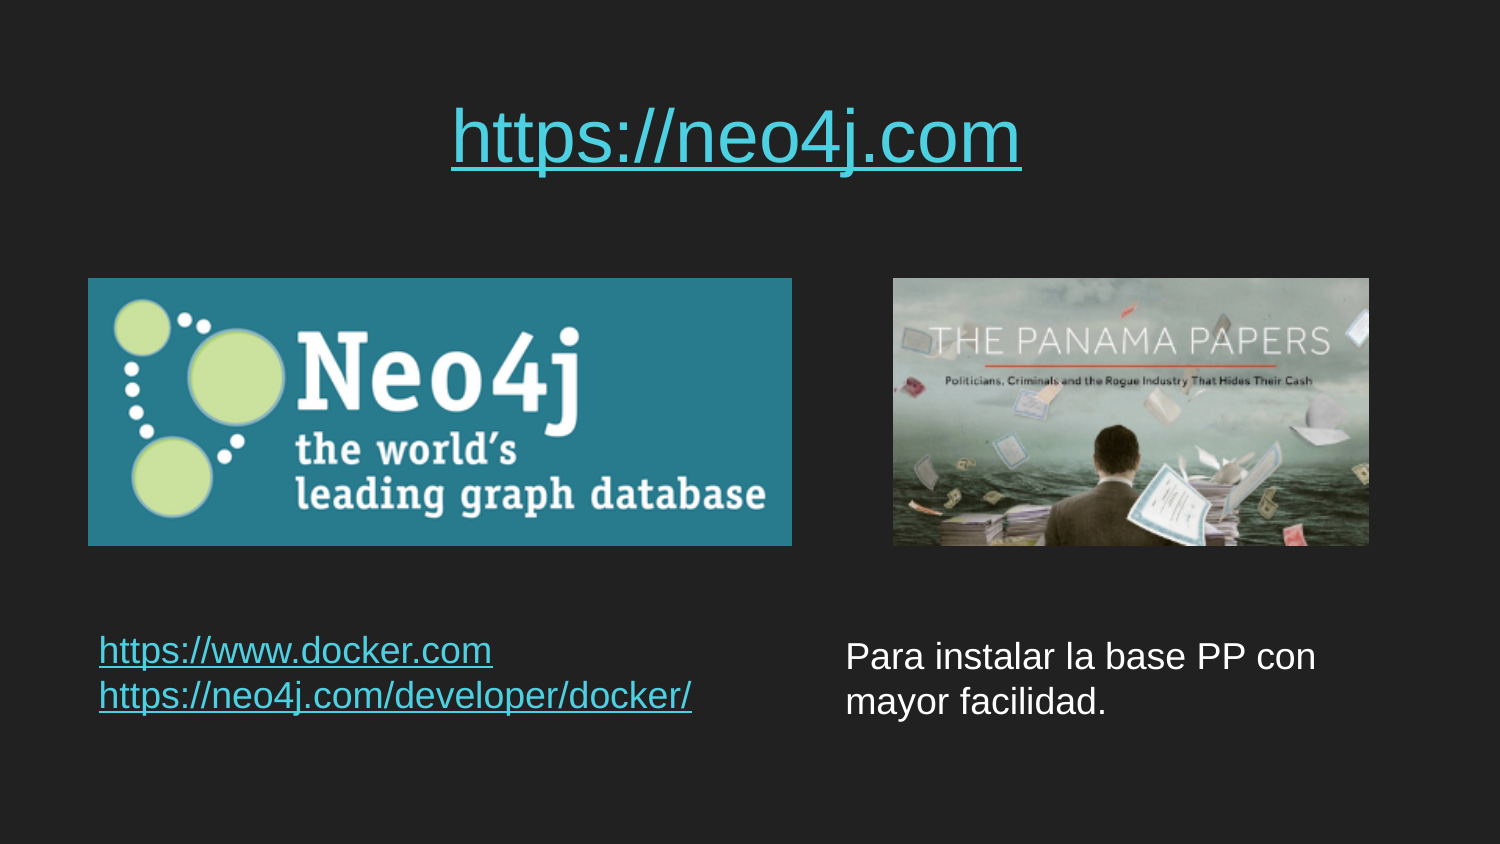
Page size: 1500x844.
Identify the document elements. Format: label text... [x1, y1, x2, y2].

picture [88, 278, 792, 546]
text_box Para instalar la base PP con mayor facilidad. [830, 616, 1457, 797]
text_box https://www.docker.com https://neo4j.com/developer/docker/ [83, 611, 792, 791]
picture [893, 278, 1369, 546]
text_box https://neo4j.com [436, 79, 1173, 187]
